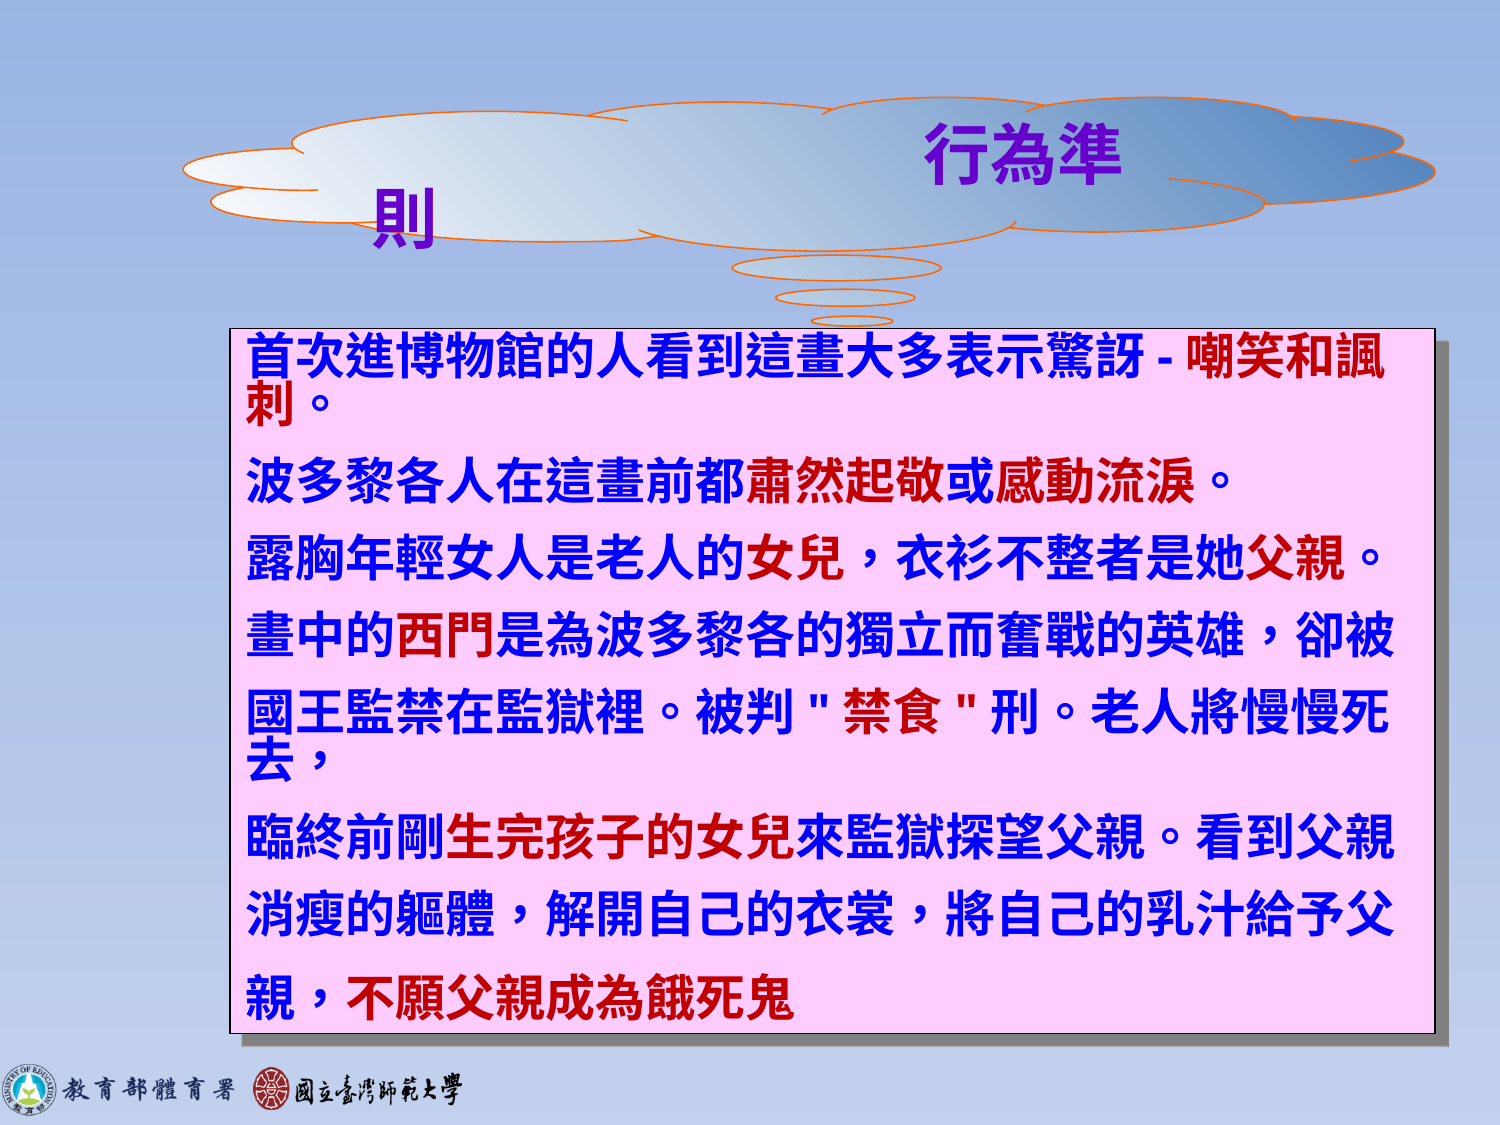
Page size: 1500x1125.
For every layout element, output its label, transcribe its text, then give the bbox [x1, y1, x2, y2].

text_box 行為準則 [811, 316, 893, 327]
text_box 行為準則 [775, 289, 915, 307]
text_box 行為準則 [732, 255, 941, 281]
text_box 行為準則 [183, 97, 1436, 252]
text_box 首次進博物館的人看到這畫大多表示驚訝-嘲笑和諷刺。 波多黎各人在這畫前都肅然起敬或感動流淚。 露胸年輕女人是老人的女兒，衣衫不整者是她父親。 畫中的西門是為波多黎各的獨立而奮戰的英雄，卻被 國王監禁在監獄裡。被判"禁食"刑。老人將慢慢死去， 臨終前剛生完孩子的女兒來監獄探望父親。看到父親 消瘦的軀體，解開自己的衣裳，將自己的乳汁給予父 親，不願父親成為餓死鬼 [230, 328, 1435, 1033]
